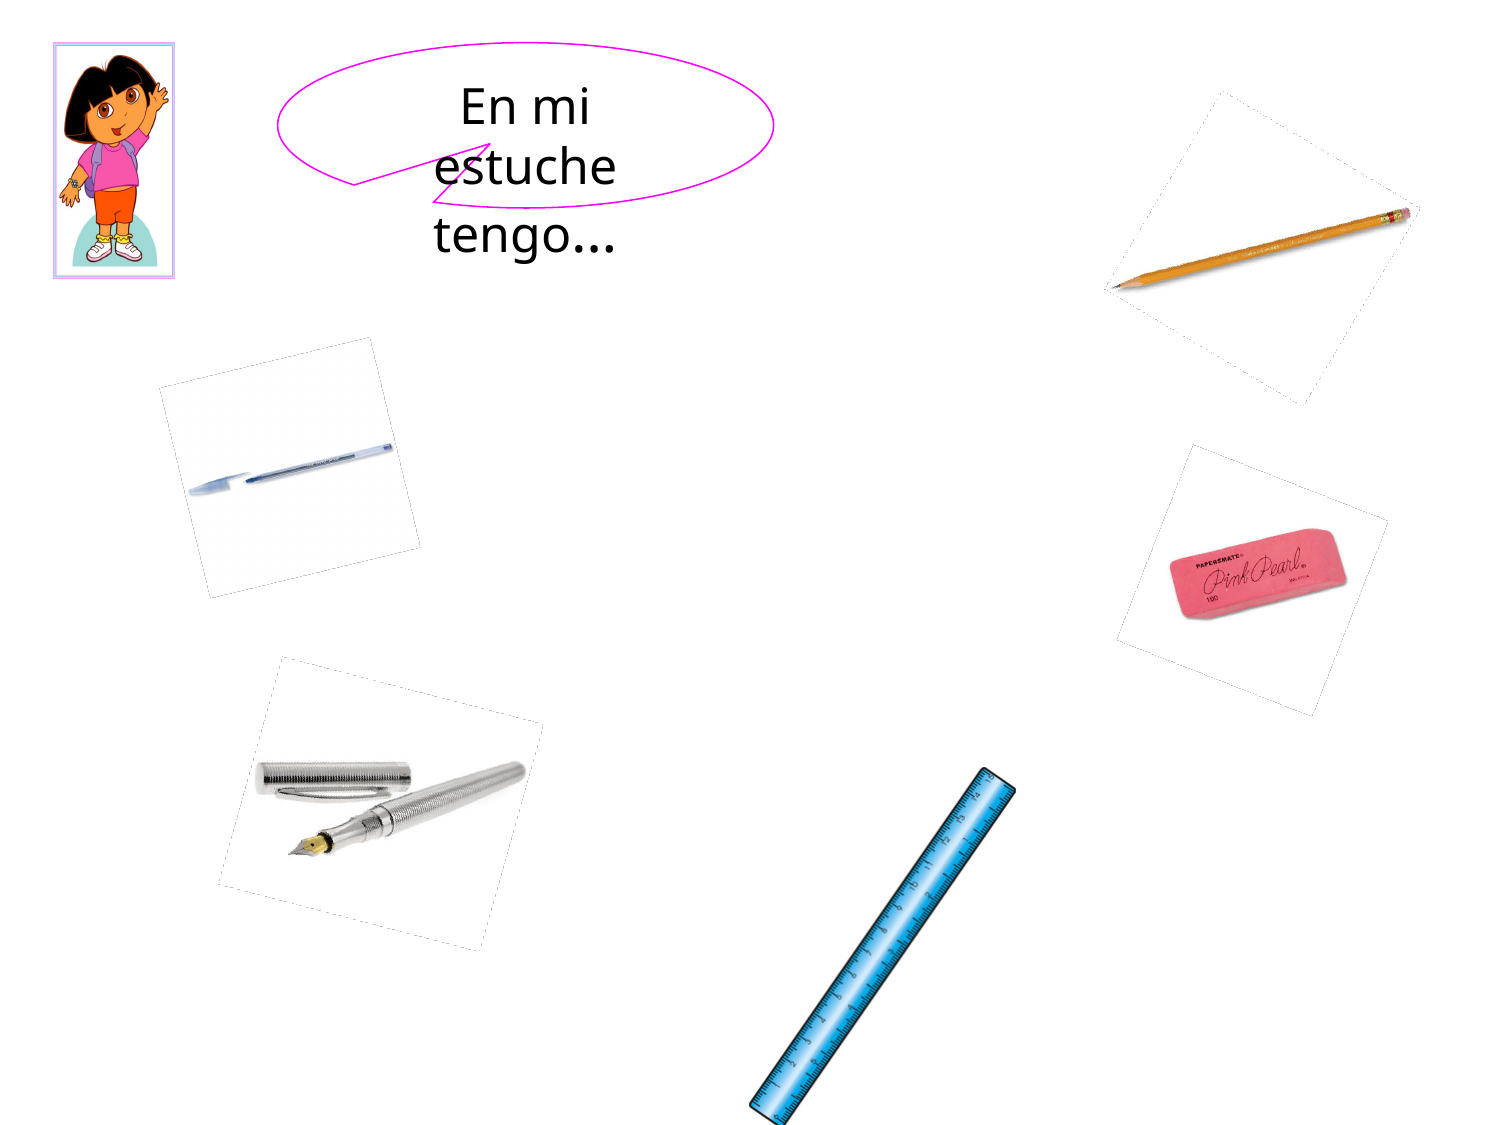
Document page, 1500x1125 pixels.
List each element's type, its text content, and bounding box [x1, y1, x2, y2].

picture [702, 727, 1063, 1125]
text_box En mi estuche tengo… [277, 42, 774, 208]
picture [218, 656, 543, 951]
picture [53, 42, 175, 279]
picture [1104, 90, 1420, 406]
picture [1116, 444, 1388, 716]
picture [159, 337, 420, 598]
